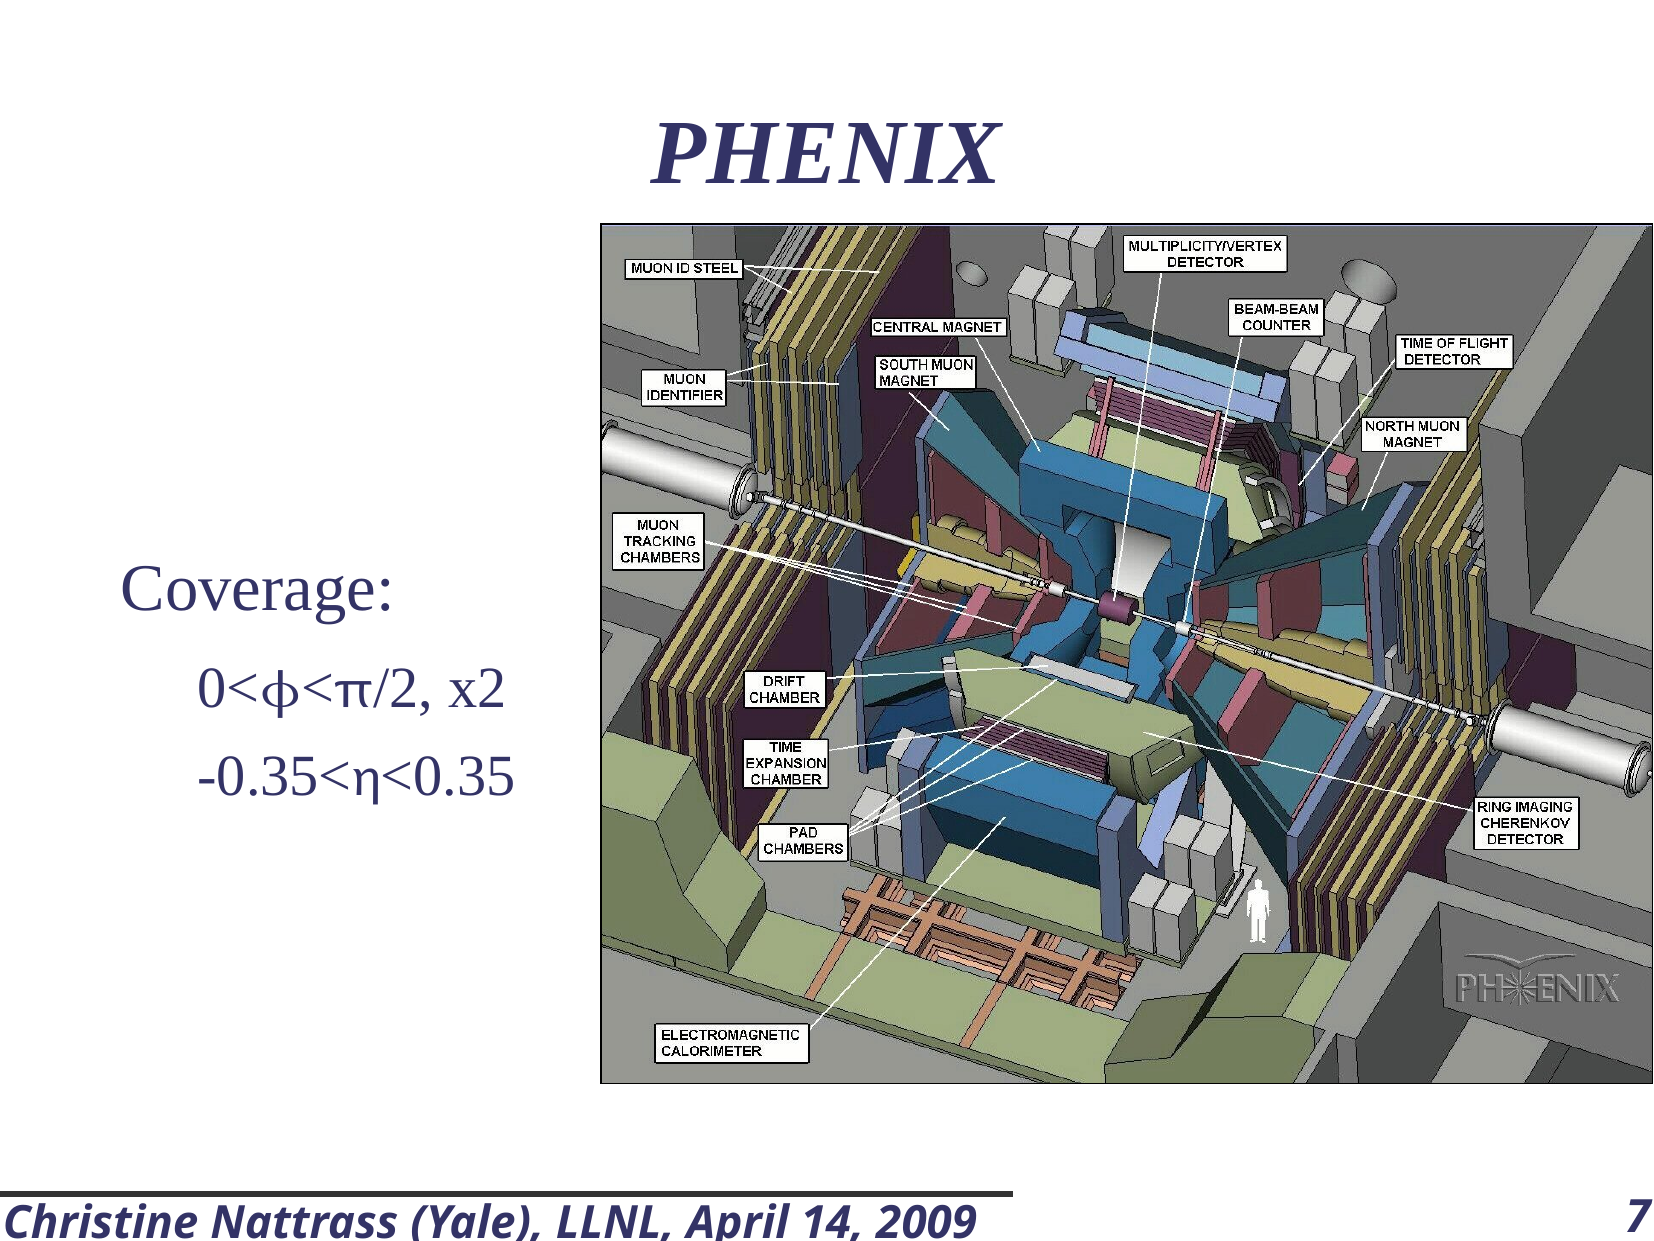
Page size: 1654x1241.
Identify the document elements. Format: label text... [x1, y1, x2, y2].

list Coverage: 0<</2, x2 -0.35<<0.35 [102, 551, 638, 848]
title PHENIX [82, 49, 1571, 257]
picture [601, 224, 1652, 1083]
